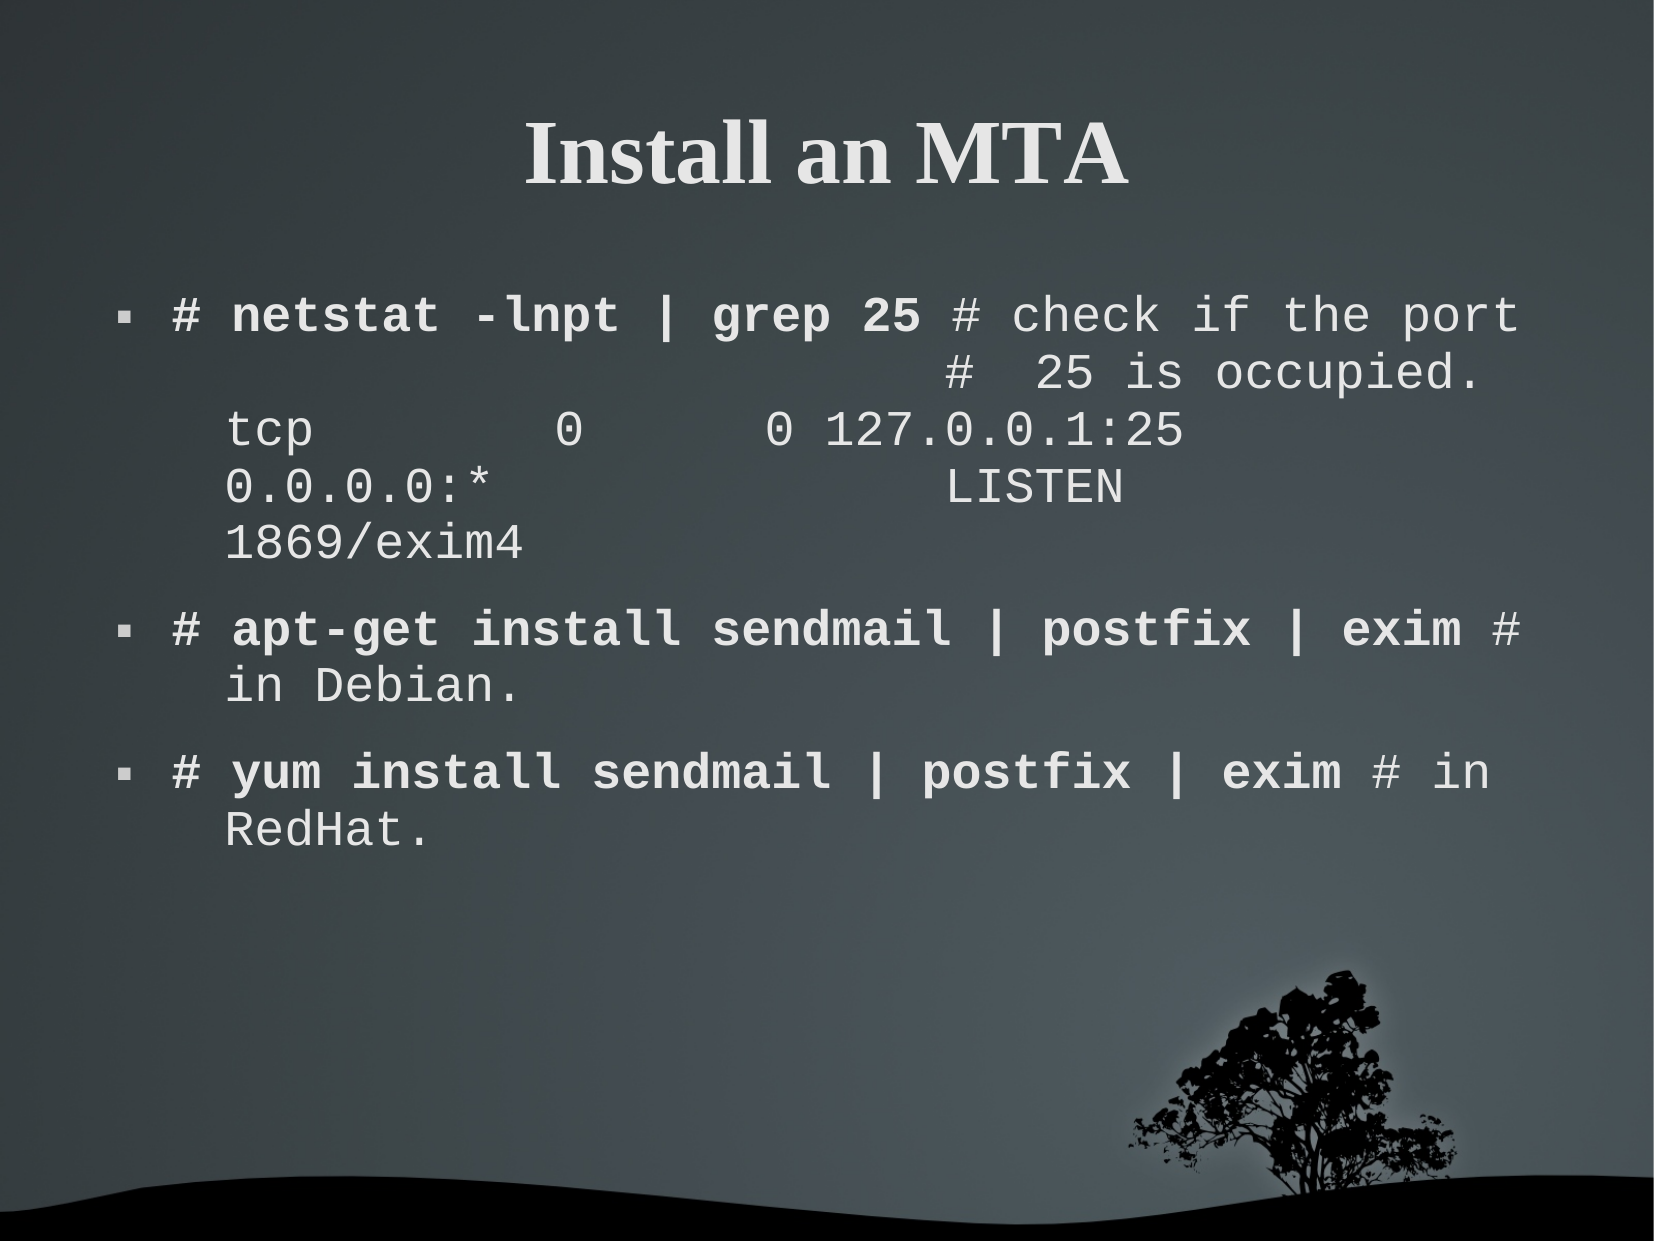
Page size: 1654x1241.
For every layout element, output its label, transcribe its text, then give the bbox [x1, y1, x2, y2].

title Install an ΜΤΑ [82, 49, 1571, 257]
list # netstat -lnpt | grep 25 # check if the port # 25 is occupied. tcp 0 0 127.0.0.1:25 0.0.0.0:* LISTEN 1869/exim4 # apt-get install sendmail | postfix | exim # in Debian. # yum install sendmail | postfix | exim # in RedHat. [82, 290, 1571, 1109]
picture [0, 0, 1654, 1241]
